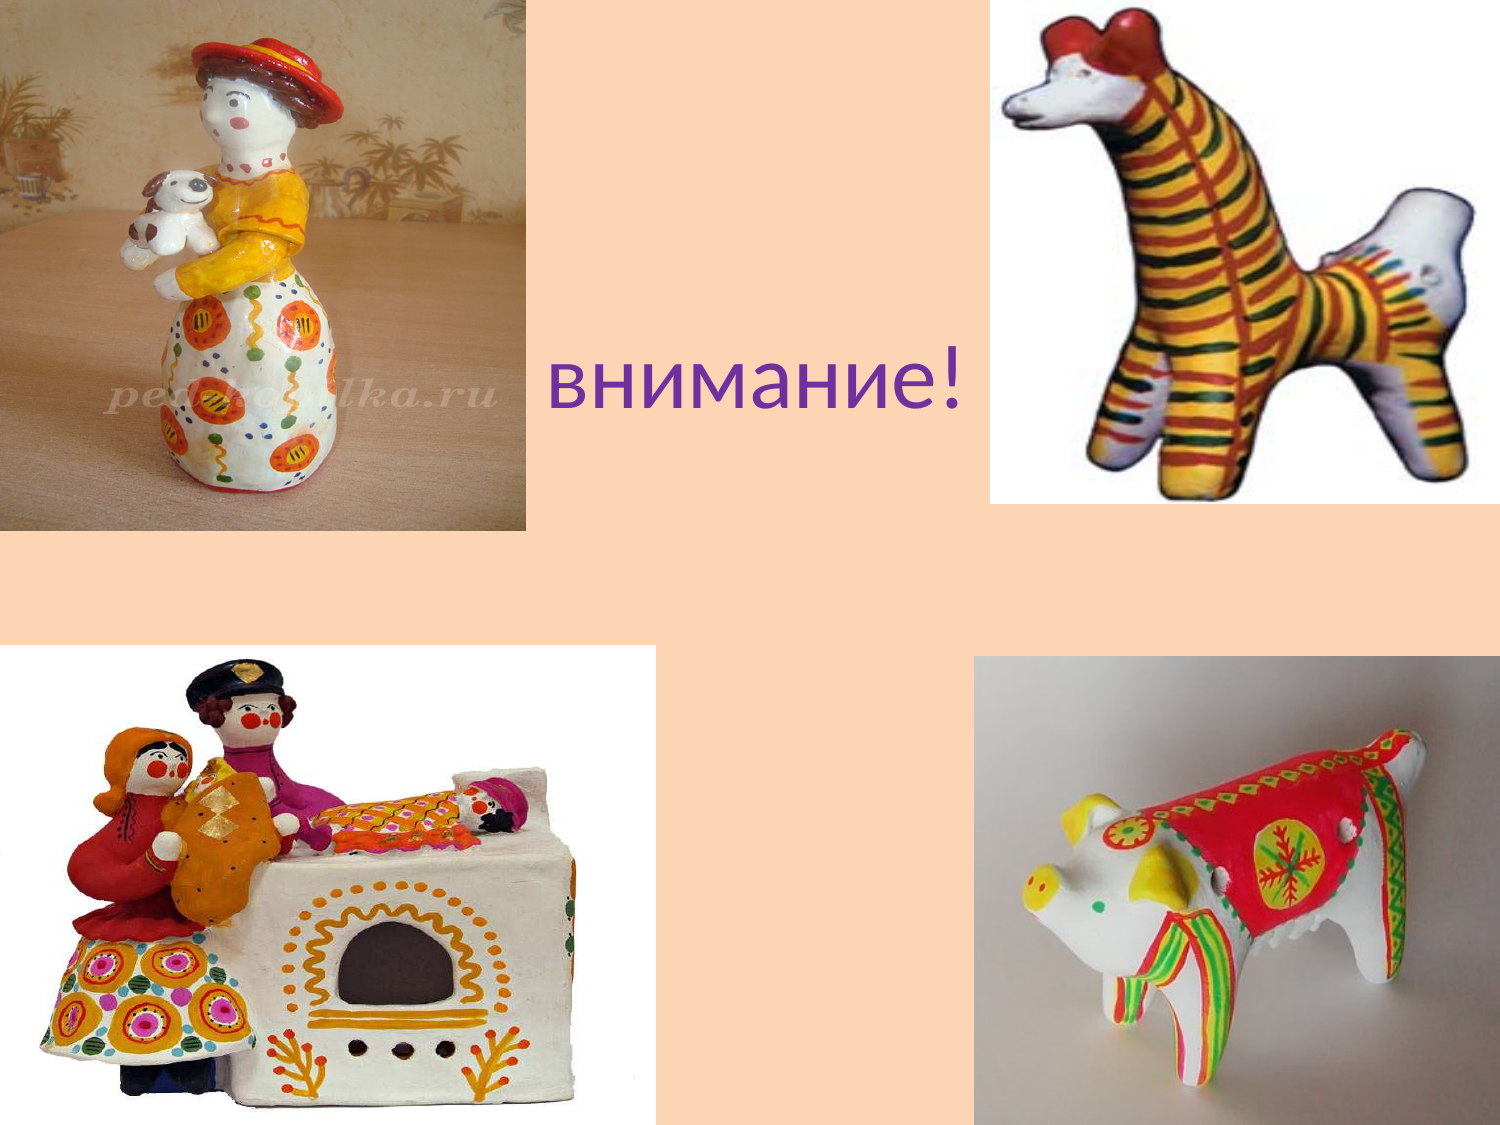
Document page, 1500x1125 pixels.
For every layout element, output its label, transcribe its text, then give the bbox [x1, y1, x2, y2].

picture [0, 0, 526, 531]
picture [0, 645, 656, 1125]
text_box Спасибо за внимание! [75, 503, 1425, 681]
picture [990, 0, 1500, 504]
picture [974, 656, 1500, 1125]
